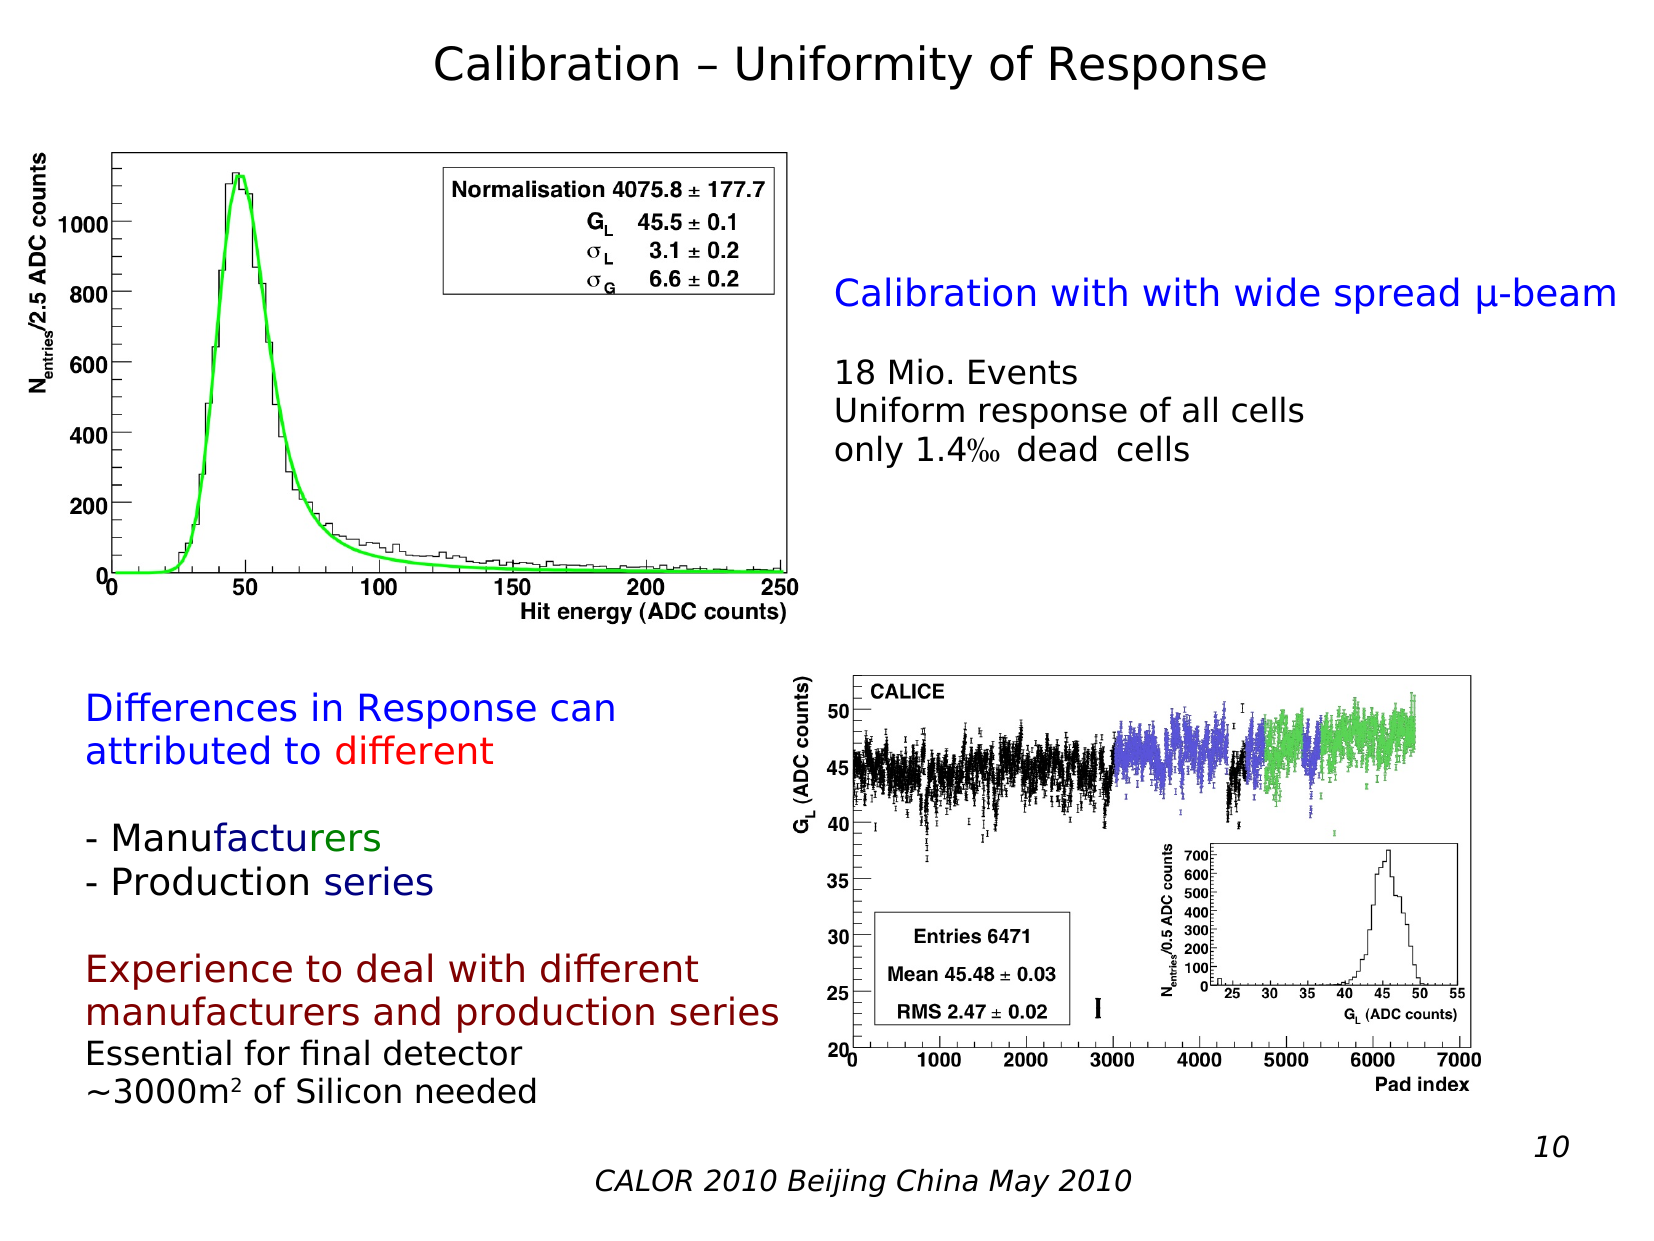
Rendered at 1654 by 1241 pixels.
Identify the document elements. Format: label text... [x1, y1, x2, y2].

text_box Calibration – Uniformity of Response [418, 30, 1269, 99]
text_box Calibration with with wide spread µ-beam 18 Mio. Events Uniform response of all cells only 1.4‰ dead cells [819, 264, 1616, 477]
picture [793, 674, 1481, 1091]
picture [28, 152, 799, 625]
text_box Differences in Response can attributed to different - Manufacturers - Production series Experience to deal with different manufacturers and production series Essential for final detector ~3000m2 of Silicon needed [70, 678, 781, 1121]
